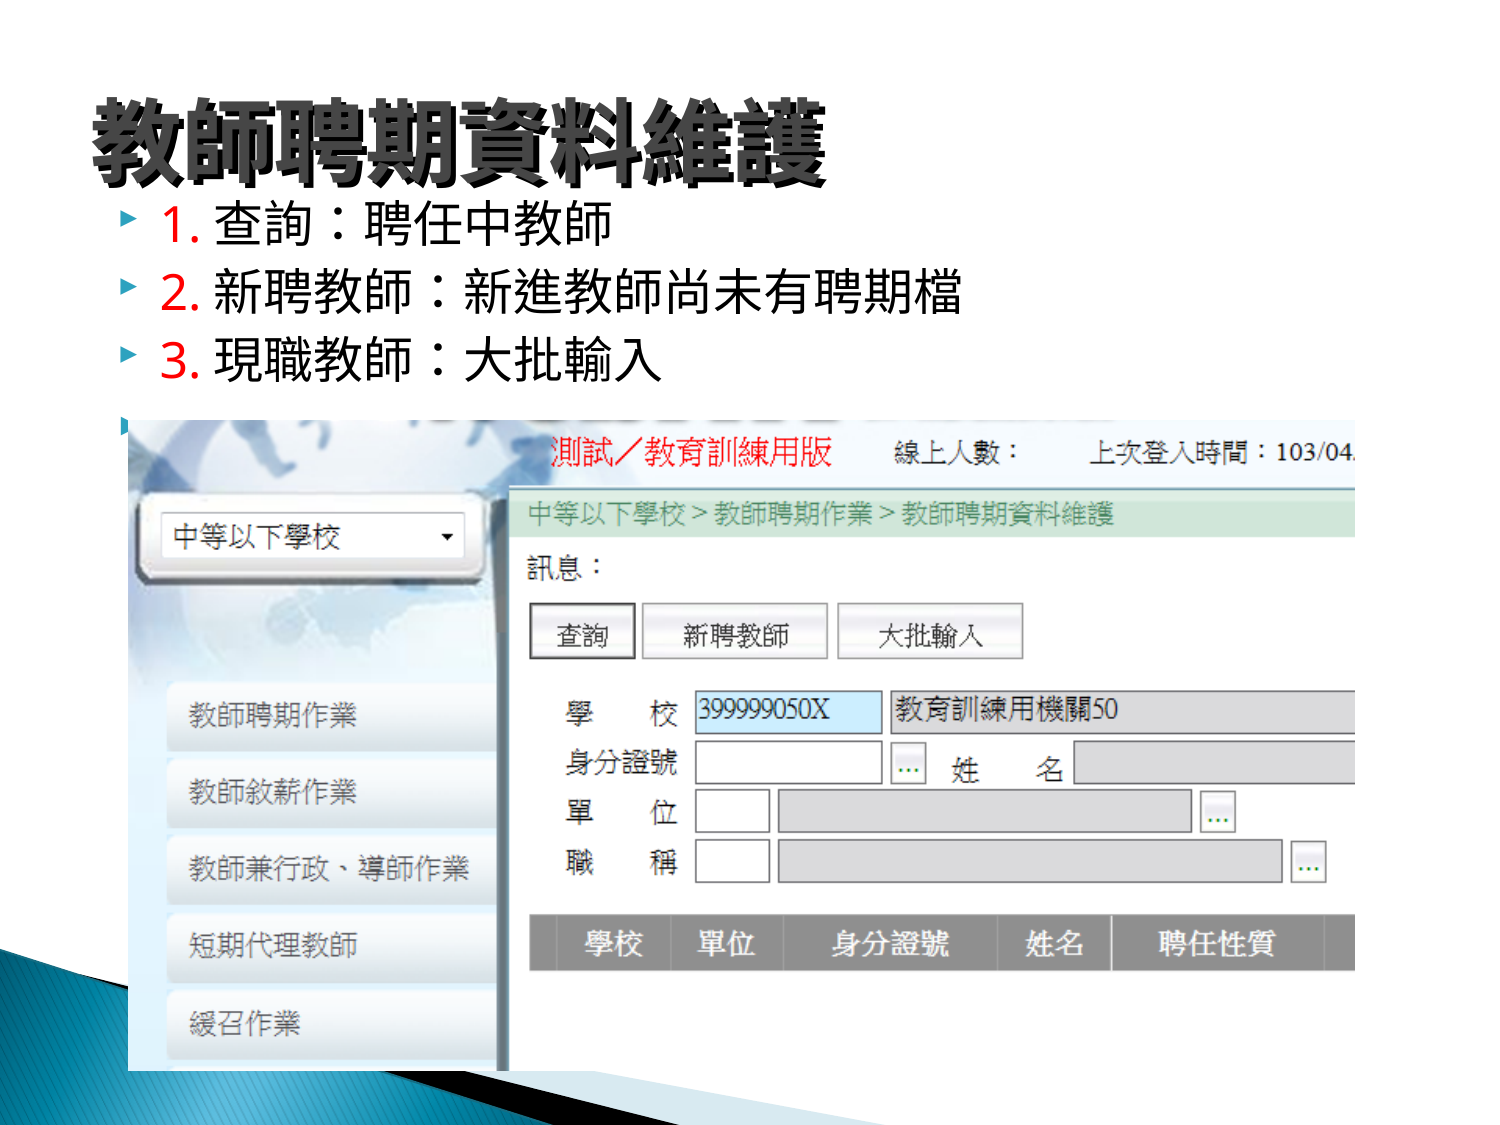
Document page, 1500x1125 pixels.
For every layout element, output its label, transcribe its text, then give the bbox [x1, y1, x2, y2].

list 1.查詢：聘任中教師 2.新聘教師：新進教師尚未有聘期檔 3.現職教師：大批輸入 [66, 184, 1417, 974]
title 教師聘期資料維護 [75, 45, 1426, 233]
picture [128, 420, 1355, 1071]
